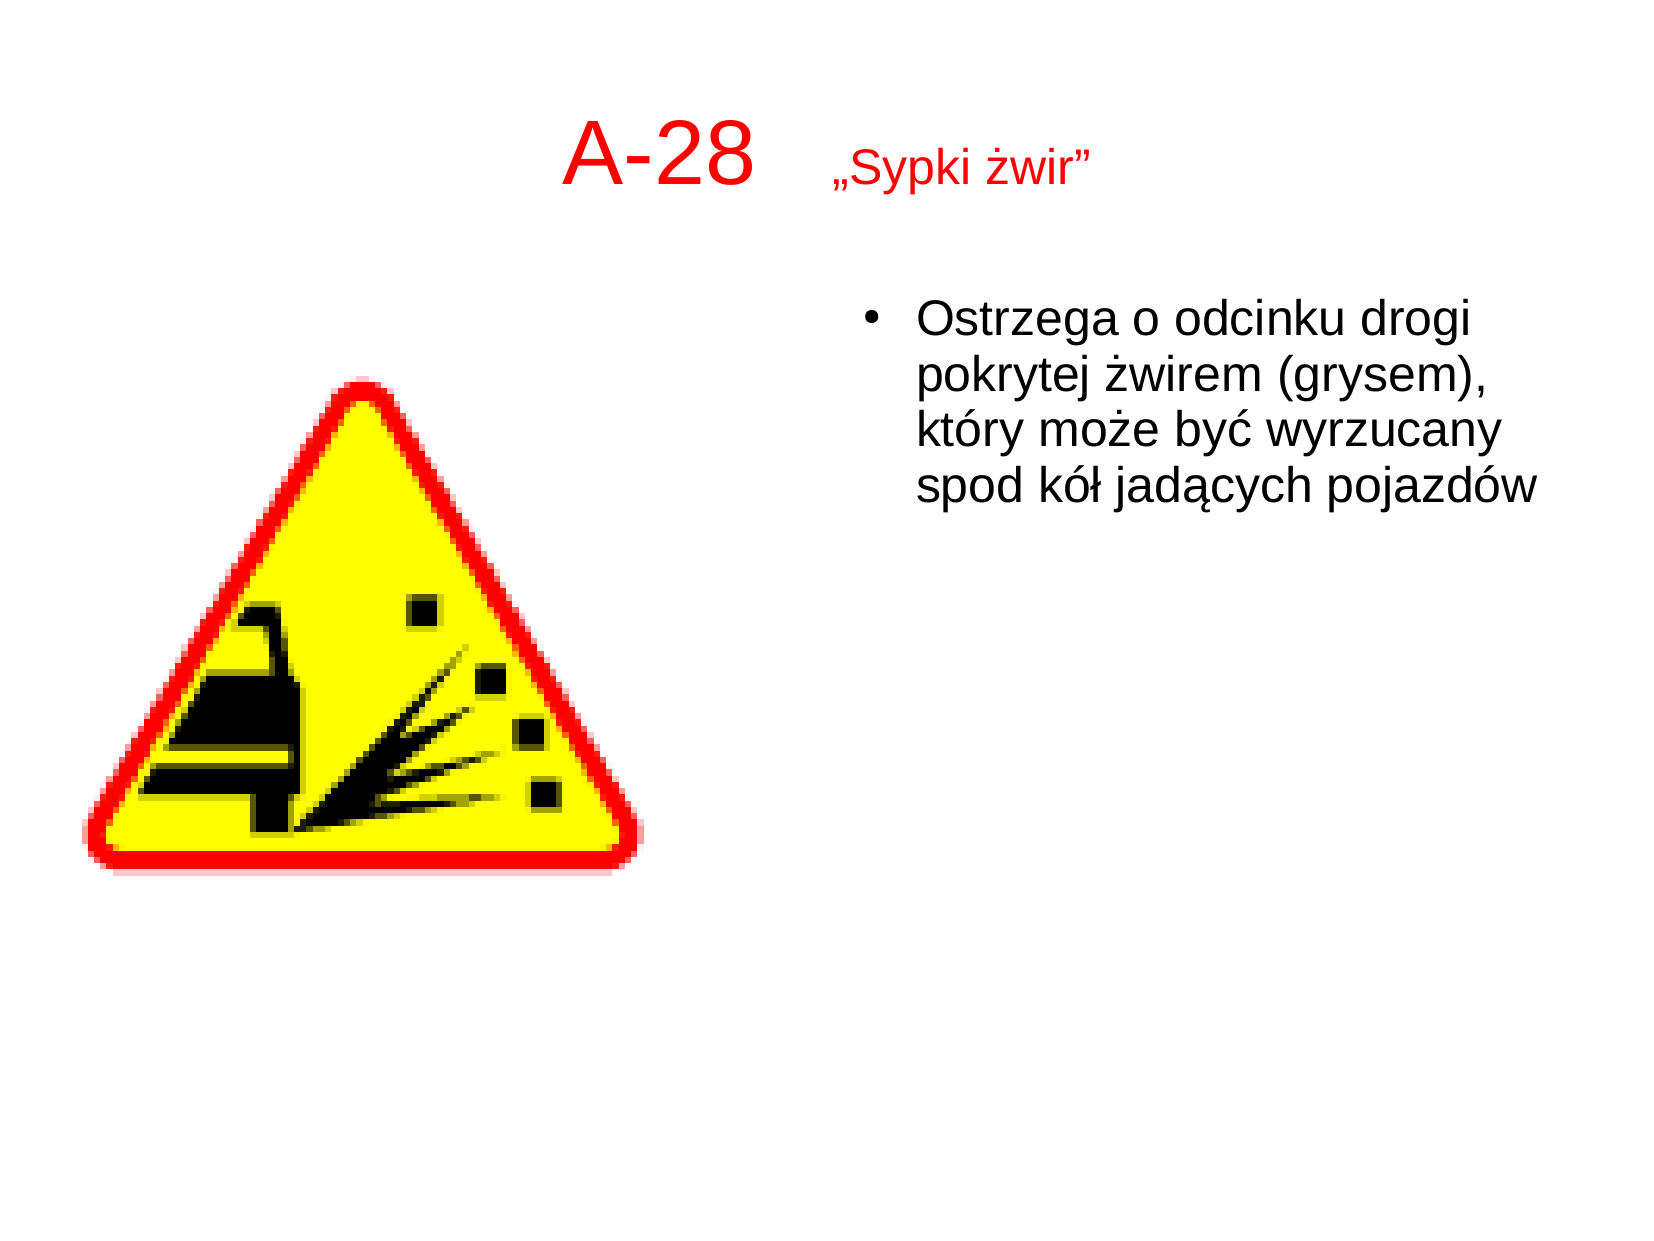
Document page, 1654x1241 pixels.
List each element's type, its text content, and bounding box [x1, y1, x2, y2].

title A-28 „Sypki żwir” [82, 56, 1571, 250]
picture [82, 376, 644, 876]
list Ostrzega o odcinku drogi pokrytej żwirem (grysem), który może być wyrzucany spod kół jadących pojazdów [845, 290, 1572, 1094]
